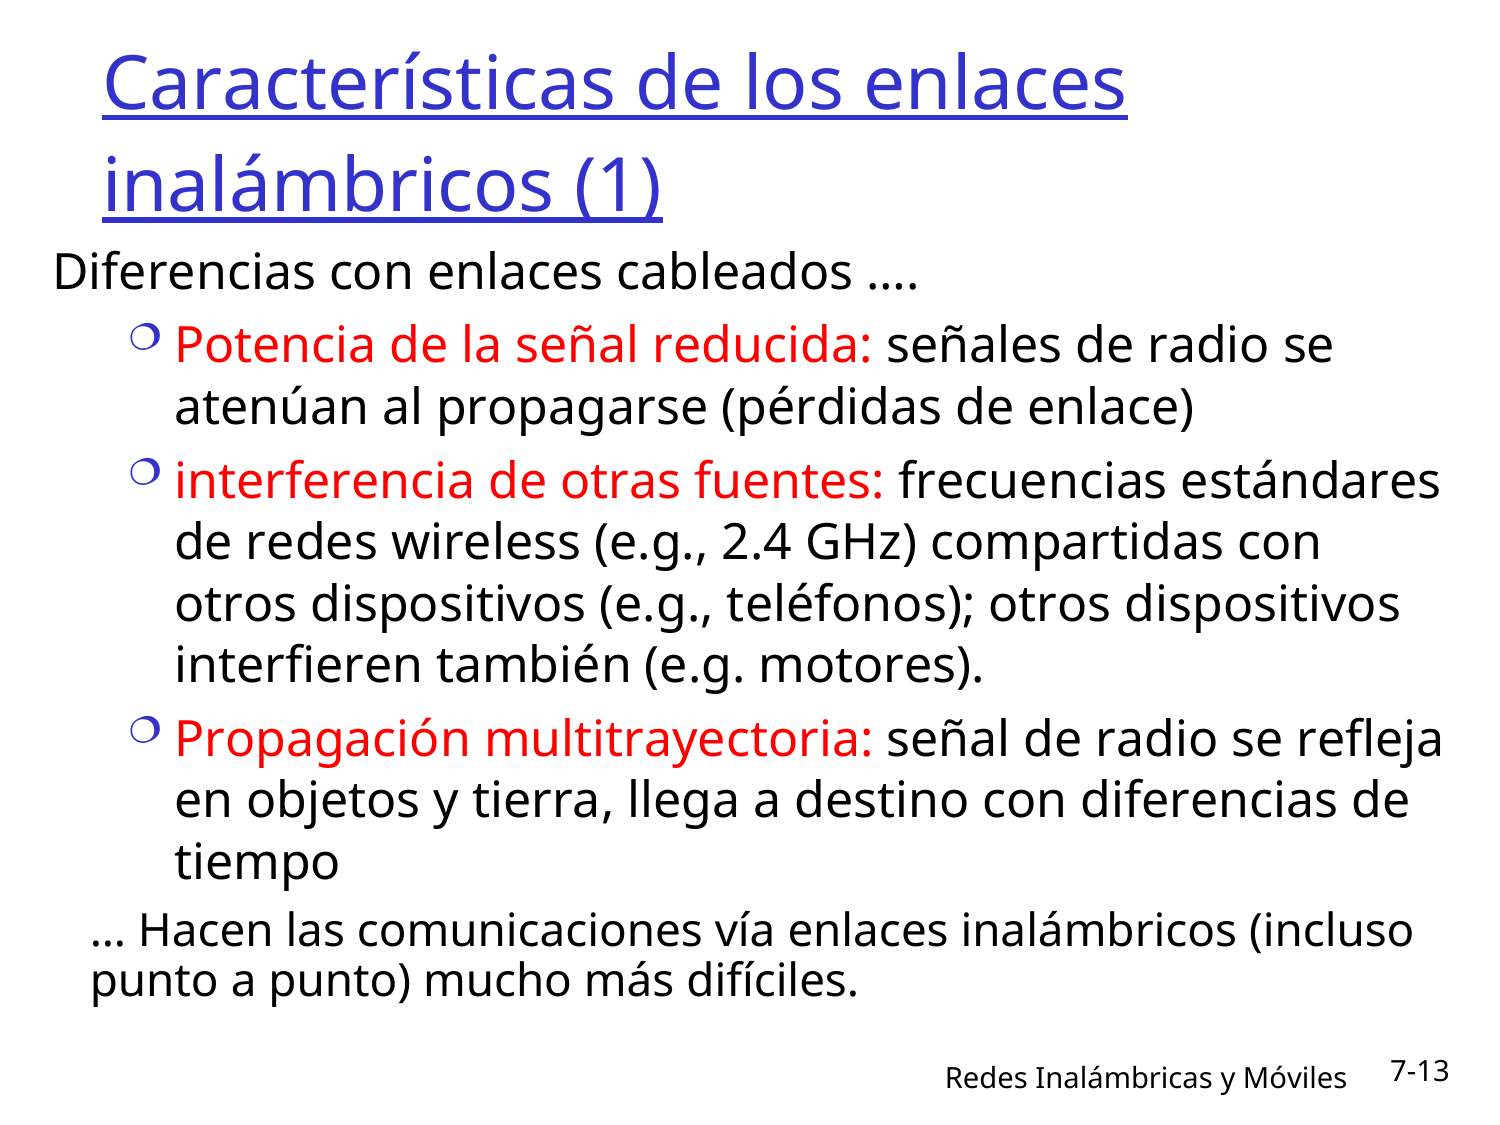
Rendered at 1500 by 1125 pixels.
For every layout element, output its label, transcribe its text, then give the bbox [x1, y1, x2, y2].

text_box … Hacen las comunicaciones vía enlaces inalámbricos (incluso punto a punto) mucho más difíciles. [75, 900, 1463, 1040]
list Diferencias con enlaces cableados …. Potencia de la señal reducida: señales de radio se atenúan al propagarse (pérdidas de enlace) interferencia de otras fuentes: frecuencias estándares de redes wireless (e.g., 2.4 GHz) compartidas con otros dispositivos (e.g., teléfonos); otros dispositivos interfieren también (e.g. motores). Propagación multitrayectoria: señal de radio se refleja en objetos y tierra, llega a destino con diferencias de tiempo [37, 232, 1463, 1085]
title Características de los enlaces inalámbricos (1) [87, 36, 1363, 227]
